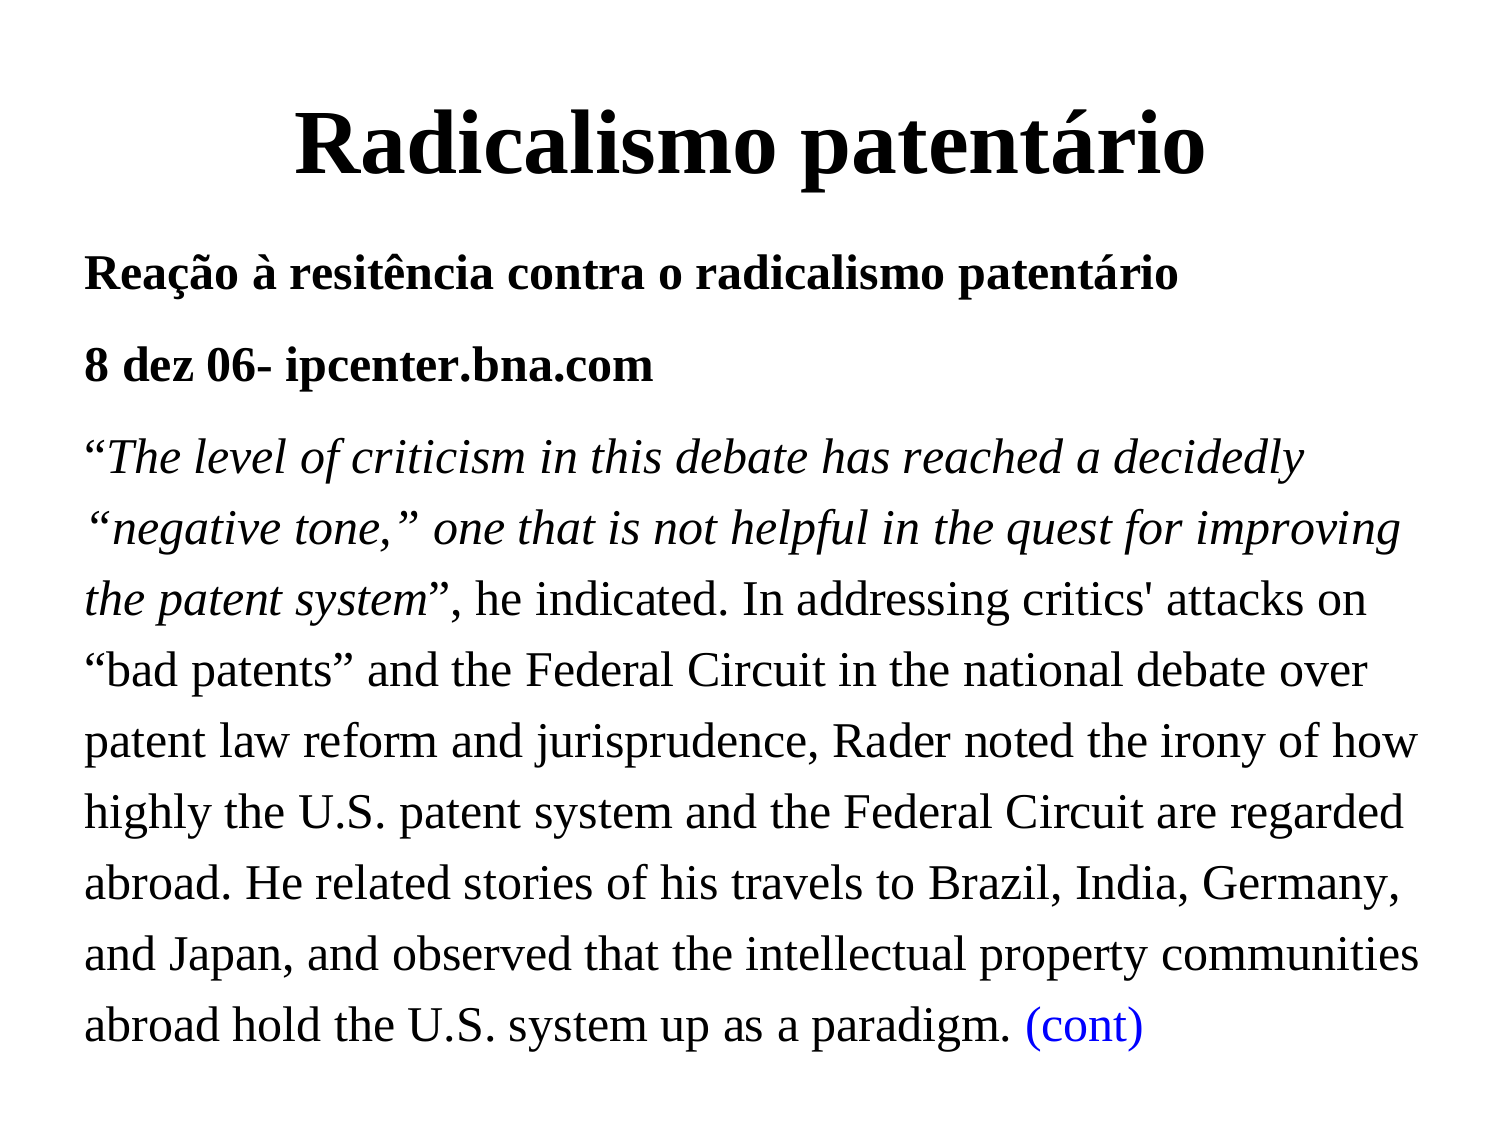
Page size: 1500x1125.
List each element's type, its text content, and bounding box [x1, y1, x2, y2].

text_box Reação à resitência contra o radicalismo patentário 8 dez 06- ipcenter.bna.com “The level of criticism in this debate has reached a decidedly “negative tone,” one that is not helpful in the quest for improving the patent system”, he indicated. In addressing critics' attacks on “bad patents” and the Federal Circuit in the national debate over patent law reform and jurisprudence, Rader noted the irony of how highly the U.S. patent system and the Federal Circuit are regarded abroad. He related stories of his travels to Brazil, India, Germany, and Japan, and observed that the intellectual property communities abroad hold the U.S. system up as a paradigm. (cont) [84, 229, 1421, 1034]
title Radicalismo patentário [87, 62, 1416, 223]
